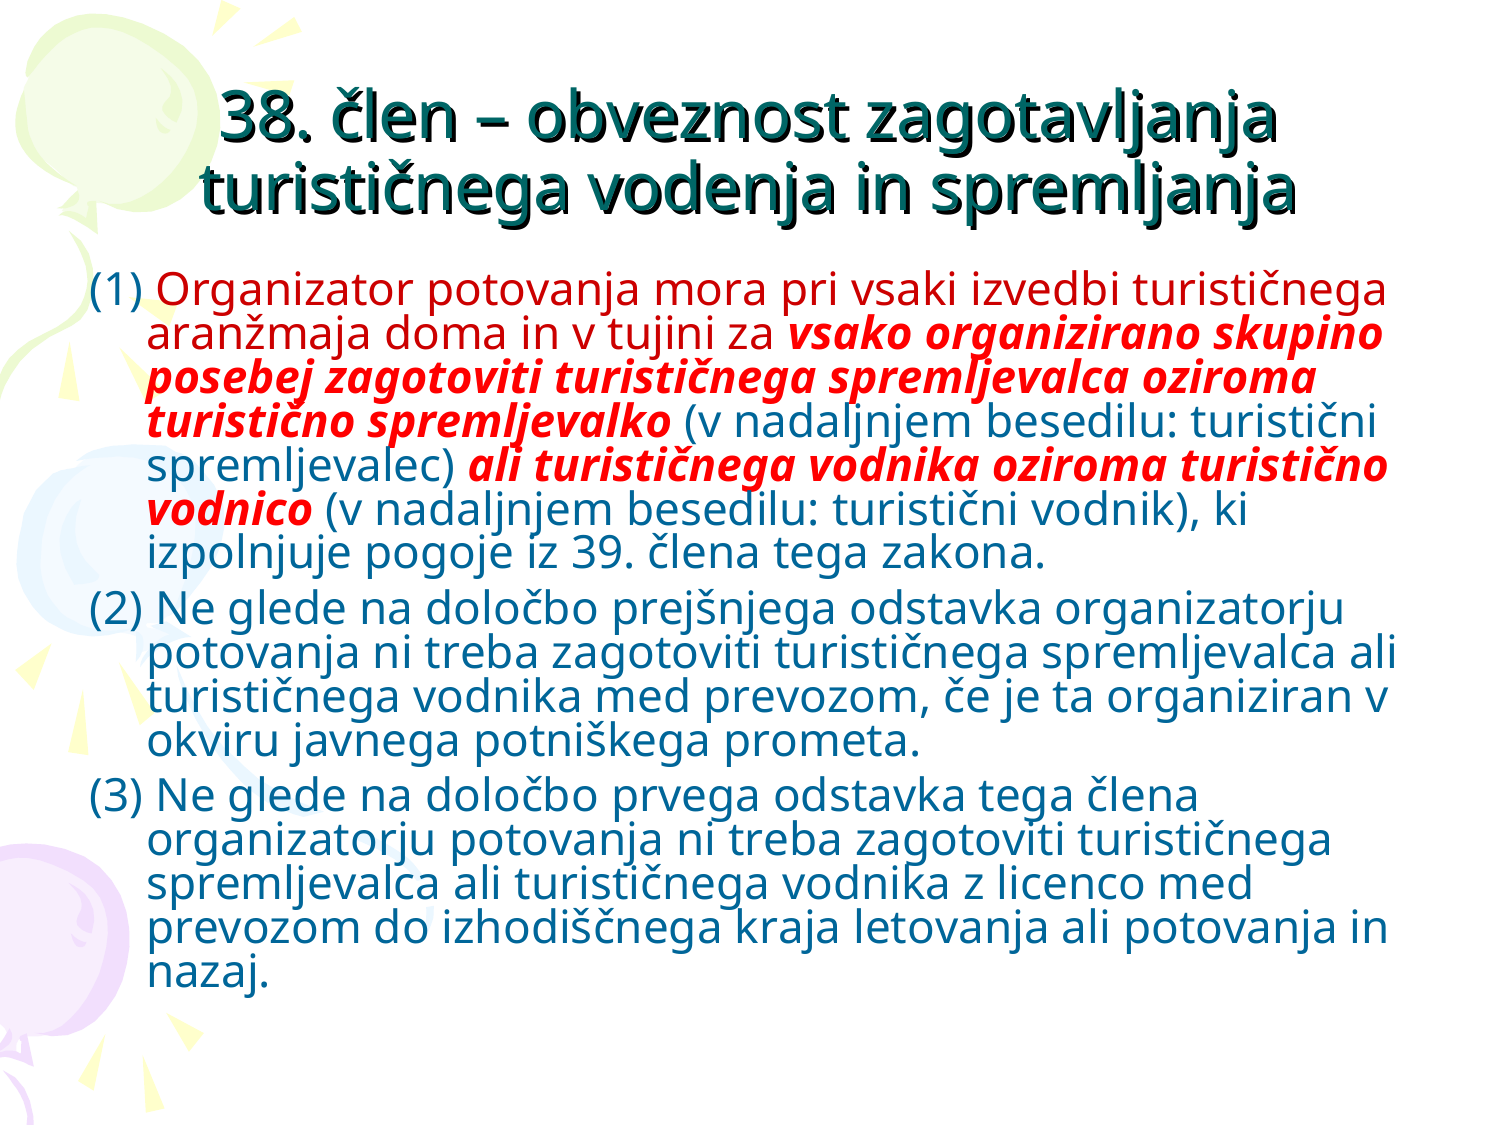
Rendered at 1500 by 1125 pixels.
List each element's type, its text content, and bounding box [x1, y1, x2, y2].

list (1) Organizator potovanja mora pri vsaki izvedbi turističnega aranžmaja doma in v tujini za vsako organizirano skupino posebej zagotoviti turističnega spremljevalca oziroma turistično spremljevalko (v nadaljnjem besedilu: turistični spremljevalec) ali turističnega vodnika oziroma turistično vodnico (v nadaljnjem besedilu: turistični vodnik), ki izpolnjuje pogoje iz 39. člena tega zakona. (2) Ne glede na določbo prejšnjega odstavka organizatorju potovanja ni treba zagotoviti turističnega spremljevalca ali turističnega vodnika med prevozom, če je ta organiziran v okviru javnega potniškega prometa. (3) Ne glede na določbo prvega odstavka tega člena organizatorju potovanja ni treba zagotoviti turističnega spremljevalca ali turističnega vodnika z licenco med prevozom do izhodiščnega kraja letovanja ali potovanja in nazaj. [75, 262, 1426, 994]
title 38. člen – obveznost zagotavljanja turističnega vodenja in spremljanja [72, 16, 1426, 233]
